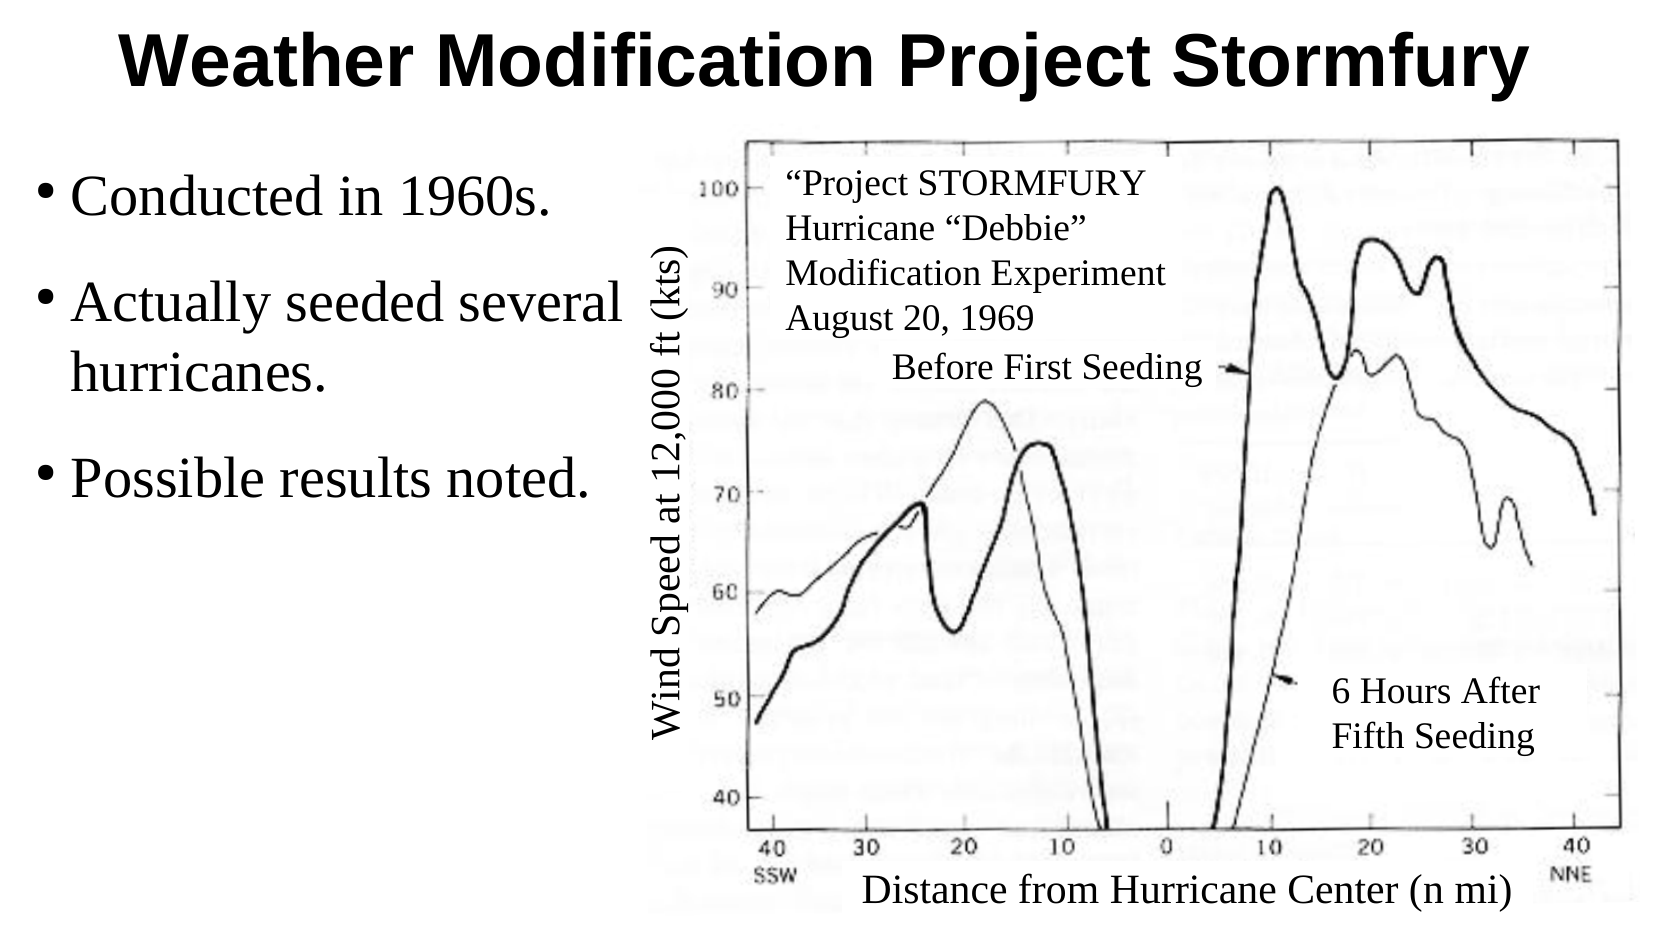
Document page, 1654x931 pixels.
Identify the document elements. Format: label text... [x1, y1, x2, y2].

text_box Conducted in 1960s. Actually seeded several hurricanes. Possible results noted. [4, 149, 638, 517]
text_box “Project STORMFURY Hurricane “Debbie” Modification Experiment August 20, 1969 [769, 156, 1183, 340]
text_box Distance from Hurricane Center (n mi) [842, 860, 1533, 914]
text_box 6 Hours After Fifth Seeding [1297, 664, 1587, 758]
text_box Before First Seeding [878, 340, 1217, 389]
picture [637, 111, 1640, 916]
title Weather Modification Project Stormfury [0, 5, 1654, 107]
text_box Wind Speed at 12,000 ft (kts) [636, 194, 690, 792]
